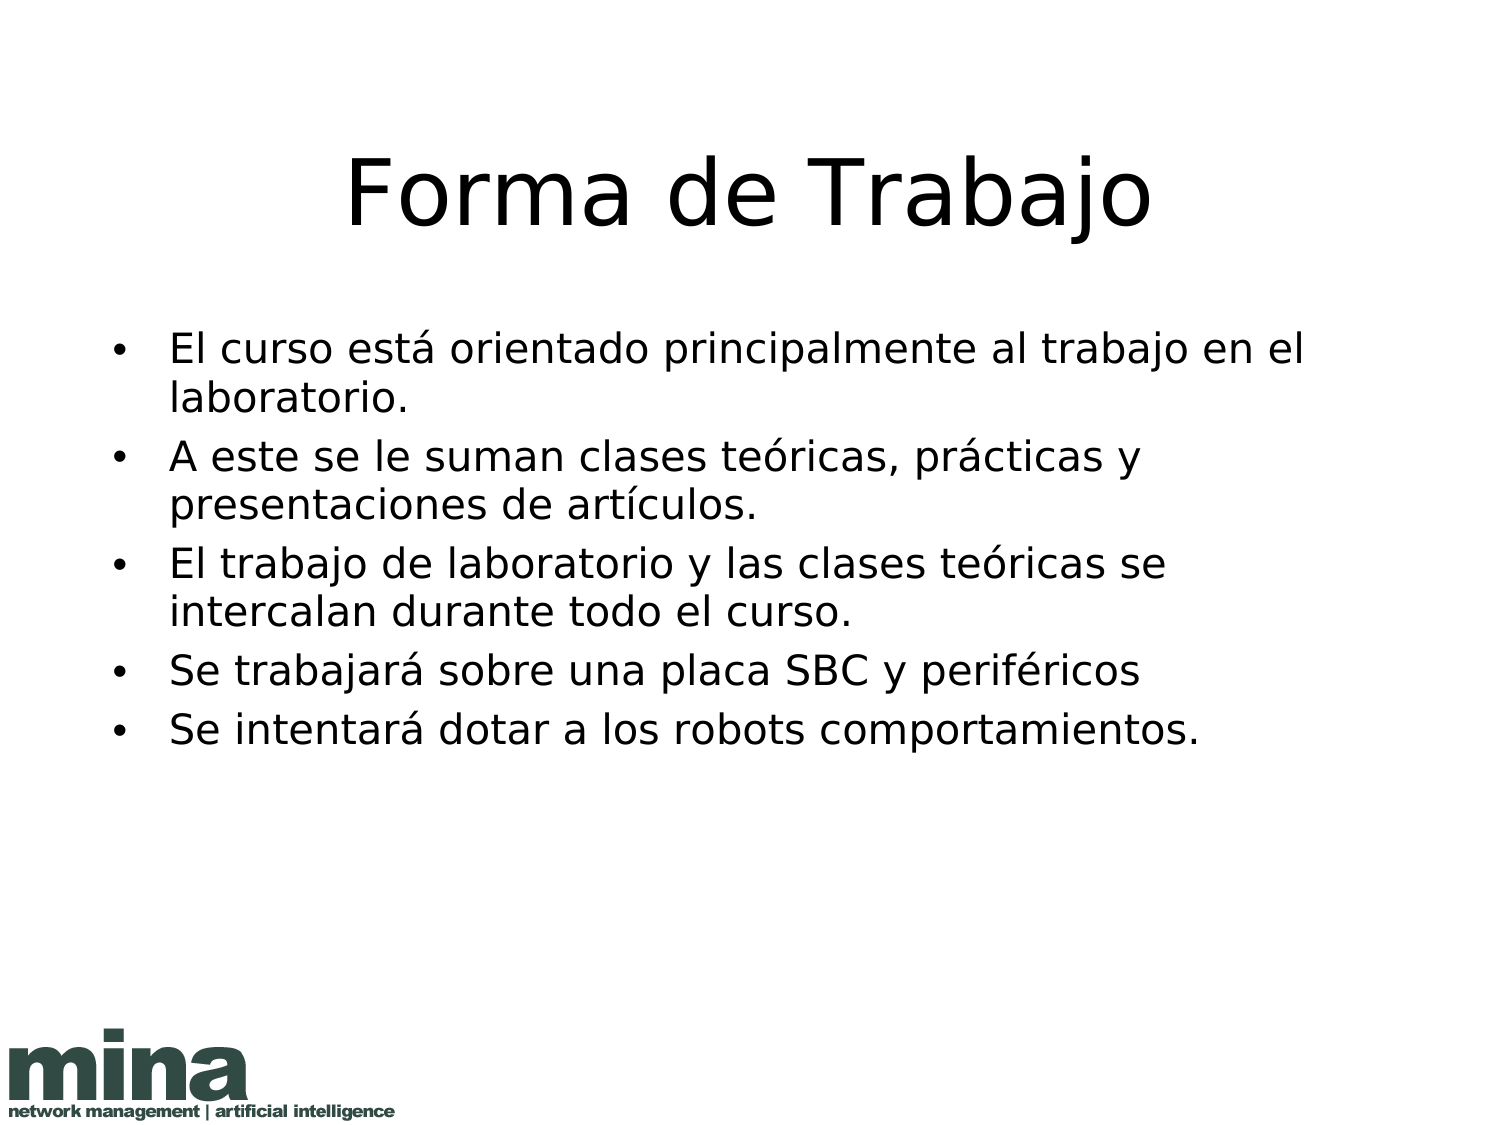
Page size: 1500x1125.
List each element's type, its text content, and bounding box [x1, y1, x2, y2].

list El curso está orientado principalmente al trabajo en el laboratorio. A este se le suman clases teóricas, prácticas y presentaciones de artículos. El trabajo de laboratorio y las clases teóricas se intercalan durante todo el curso. Se trabajará sobre una placa SBC y periféricos Se intentará dotar a los robots comportamientos. [112, 324, 1388, 978]
picture [0, 1022, 402, 1125]
title Forma de Trabajo [112, 76, 1388, 312]
